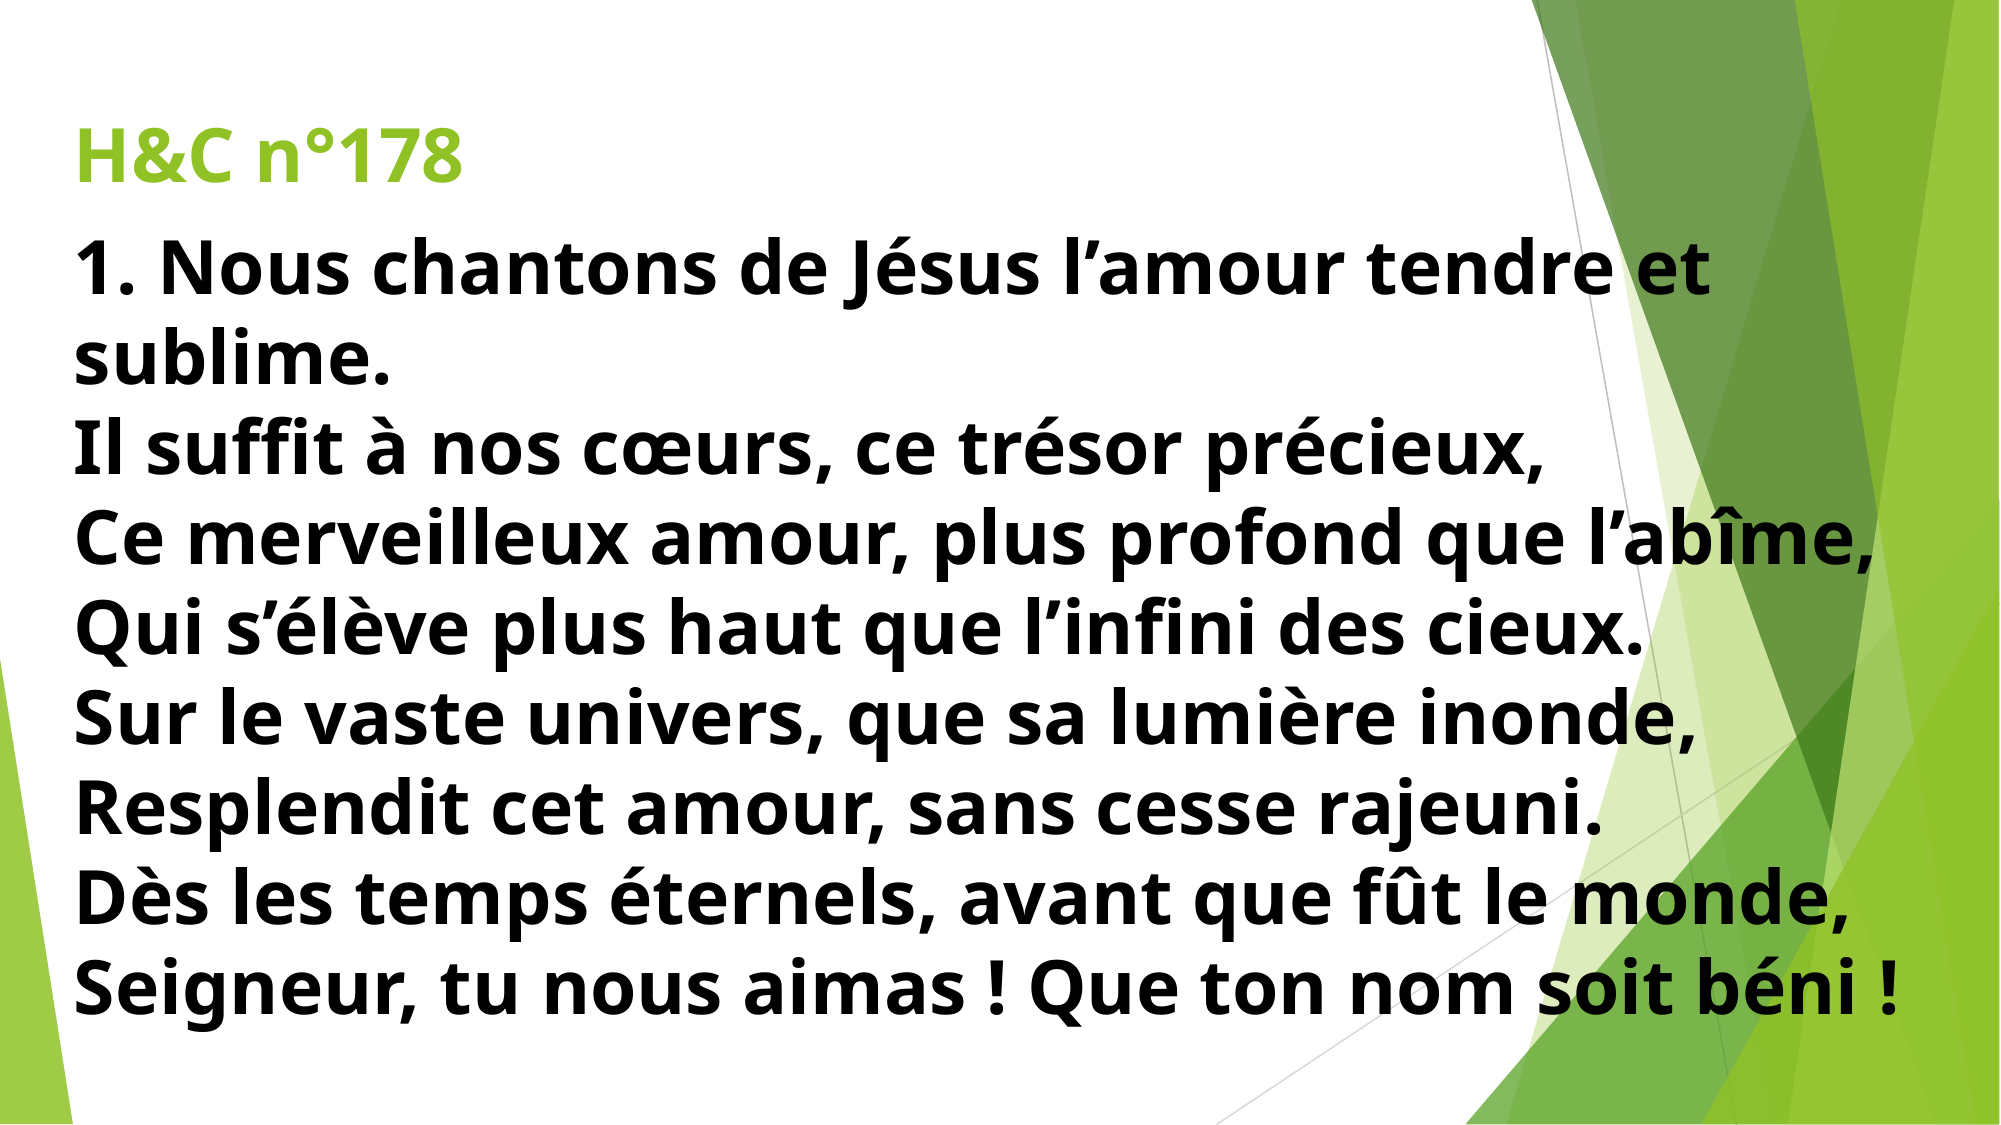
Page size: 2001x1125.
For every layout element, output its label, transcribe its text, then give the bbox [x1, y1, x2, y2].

text_box 1. Nous chantons de Jésus l’amour tendre et sublime. Il suffit à nos cœurs, ce trésor précieux, Ce merveilleux amour, plus profond que l’abîme, Qui s’élève plus haut que l’infini des cieux. Sur le vaste univers, que sa lumière inonde, Resplendit cet amour, sans cesse rajeuni. Dès les temps éternels, avant que fût le monde, Seigneur, tu nous aimas ! Que ton nom soit béni ! [59, 212, 1997, 1074]
text_box H&C n°178 [59, 99, 1522, 212]
